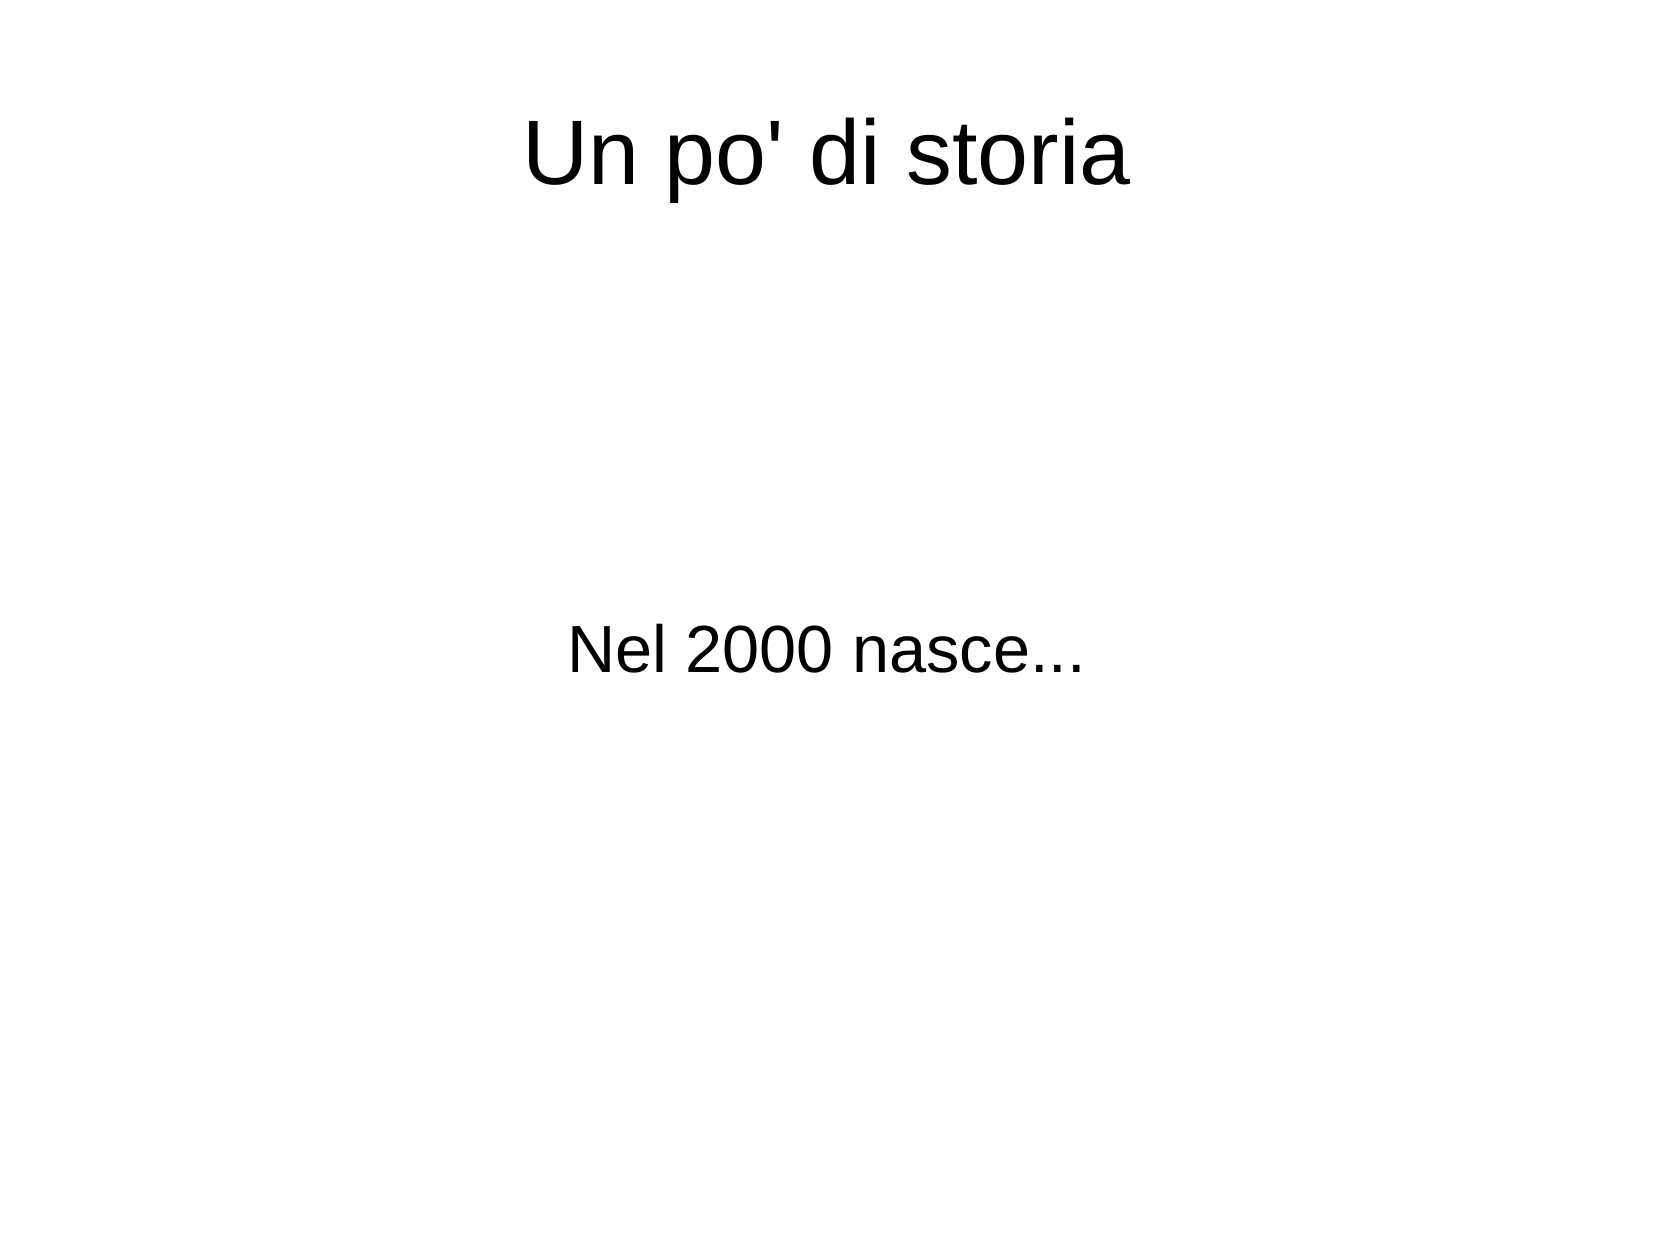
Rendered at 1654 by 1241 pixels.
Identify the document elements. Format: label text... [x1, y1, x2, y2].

title Un po' di storia [82, 49, 1571, 257]
subtitle Nel 2000 nasce... [99, 290, 1555, 1010]
